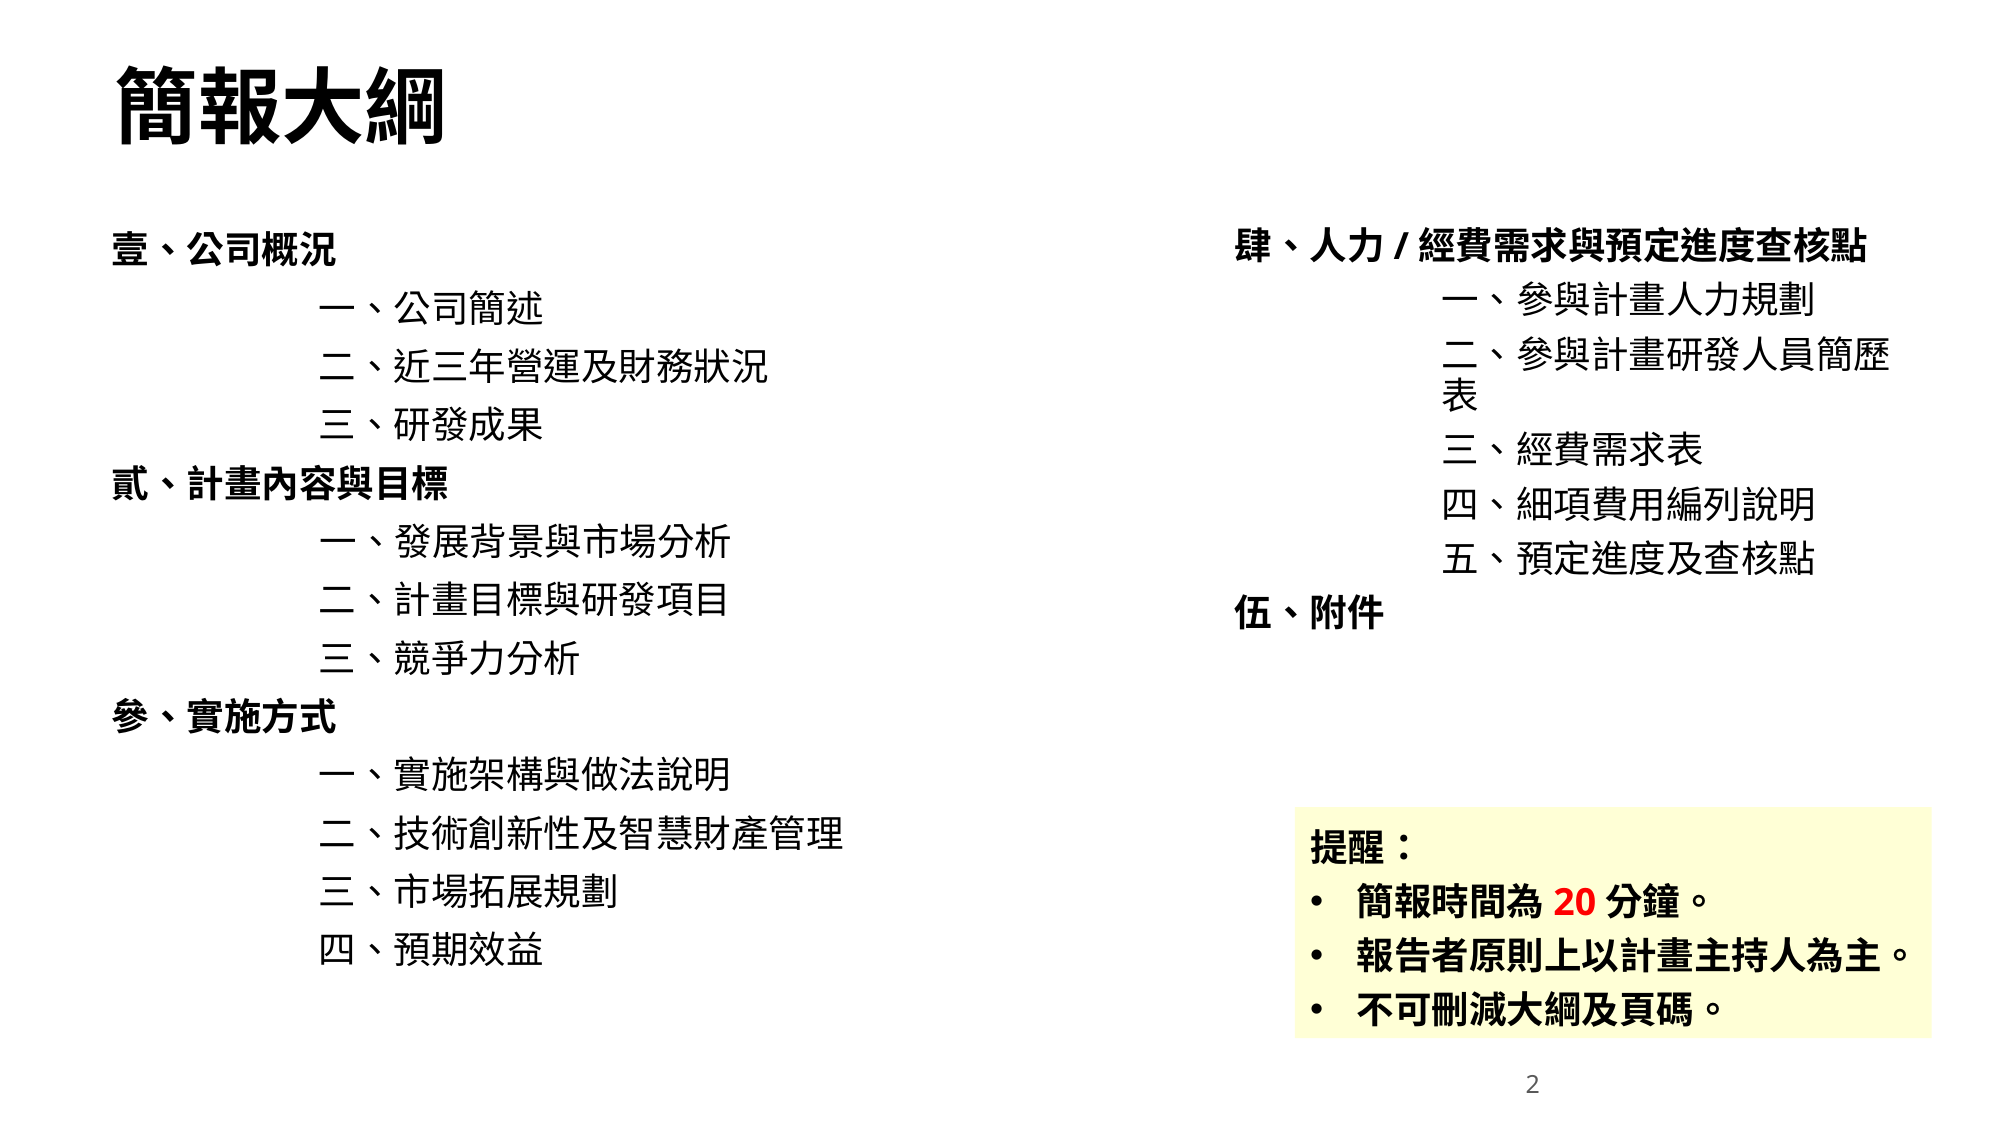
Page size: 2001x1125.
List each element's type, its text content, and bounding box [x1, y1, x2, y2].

text_box 肆、人力/經費需求與預定進度查核點 一、參與計畫人力規劃 二、參與計畫研發人員簡歷表 三、經費需求表 四、細項費用編列說明 五、預定進度及查核點 伍、附件 [1223, 214, 1932, 1041]
title 簡報大綱 [99, 56, 1900, 166]
text_box 2 [1510, 1061, 1961, 1097]
text_box 壹、公司概況 一、公司簡述 二、近三年營運及財務狀況 三、研發成果 貳、計畫內容與目標 一、發展背景與市場分析 二、計畫目標與研發項目 三、競爭力分析 參、實施方式 一、實施架構與做法說明 二、技術創新性及智慧財產管理 三、市場拓展規劃 四、預期效益 [99, 213, 1163, 1041]
